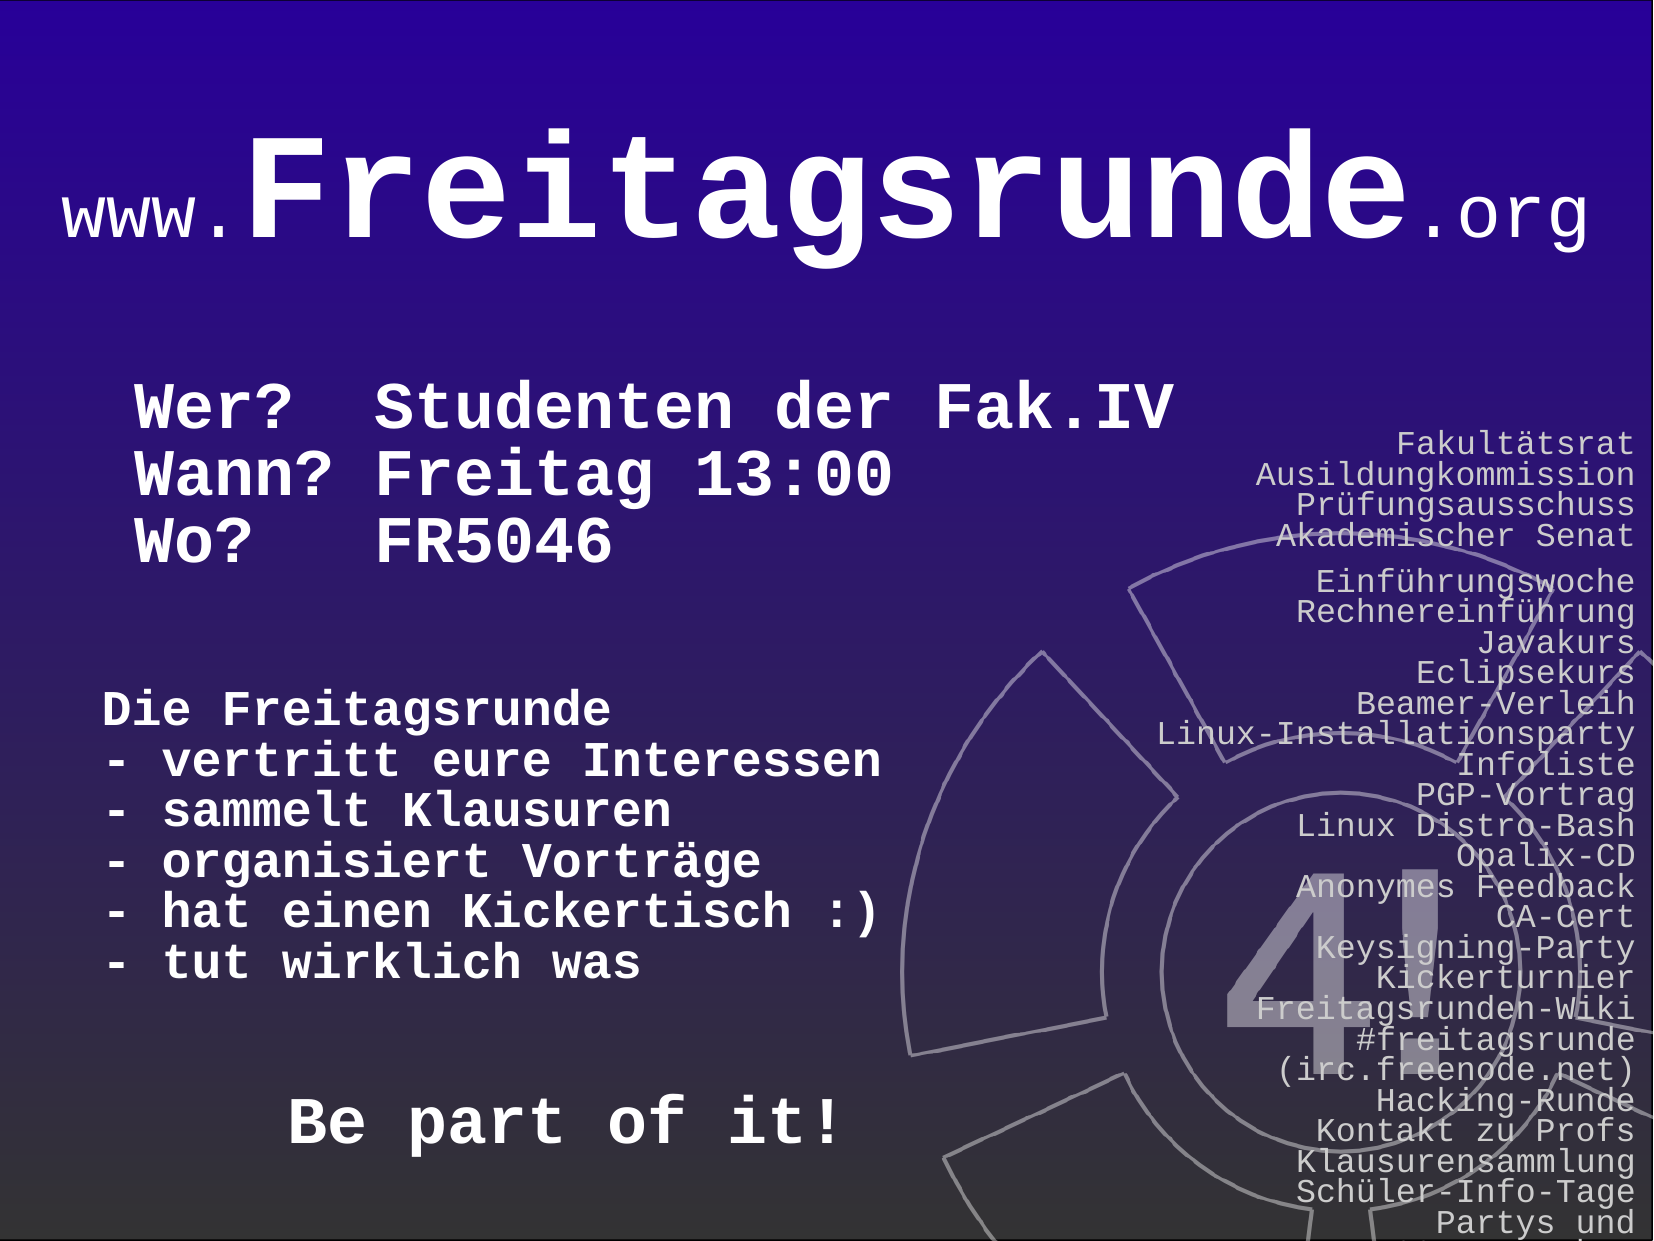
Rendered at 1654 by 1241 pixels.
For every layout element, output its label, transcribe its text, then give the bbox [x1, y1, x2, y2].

text_box Die Freitagsrunde - vertritt eure Interessen - sammelt Klausuren - organisiert Vorträge - hat einen Kickertisch :) - tut wirklich was [86, 677, 897, 996]
text_box www.Freitagsrunde.org [46, 104, 1607, 278]
text_box Be part of it! [272, 1082, 862, 1165]
text_box [0, 0, 1653, 1241]
picture [900, 593, 1141, 1241]
text_box Wer? Studenten der Fak.IV Wann? Freitag 13:00 Wo? FR5046 [119, 367, 1190, 593]
text_box Fakultätsrat Ausildungkommission Prüfungsausschuss Akademischer Senat Einführungswoche Rechnereinführung Javakurs Eclipsekurs Beamer-Verleih Linux-Installationsparty Infoliste PGP-Vortrag Linux Distro-Bash Opalix-CD Anonymes Feedback CA-Cert Keysigning-Party Kickerturnier Freitagsrunden-Wiki #freitagsrunde (irc.freenode.net) Hacking-Runde Kontakt zu Profs Klausurensammlung Schüler-Info-Tage Partys und nette Menschen [1141, 422, 1654, 1241]
